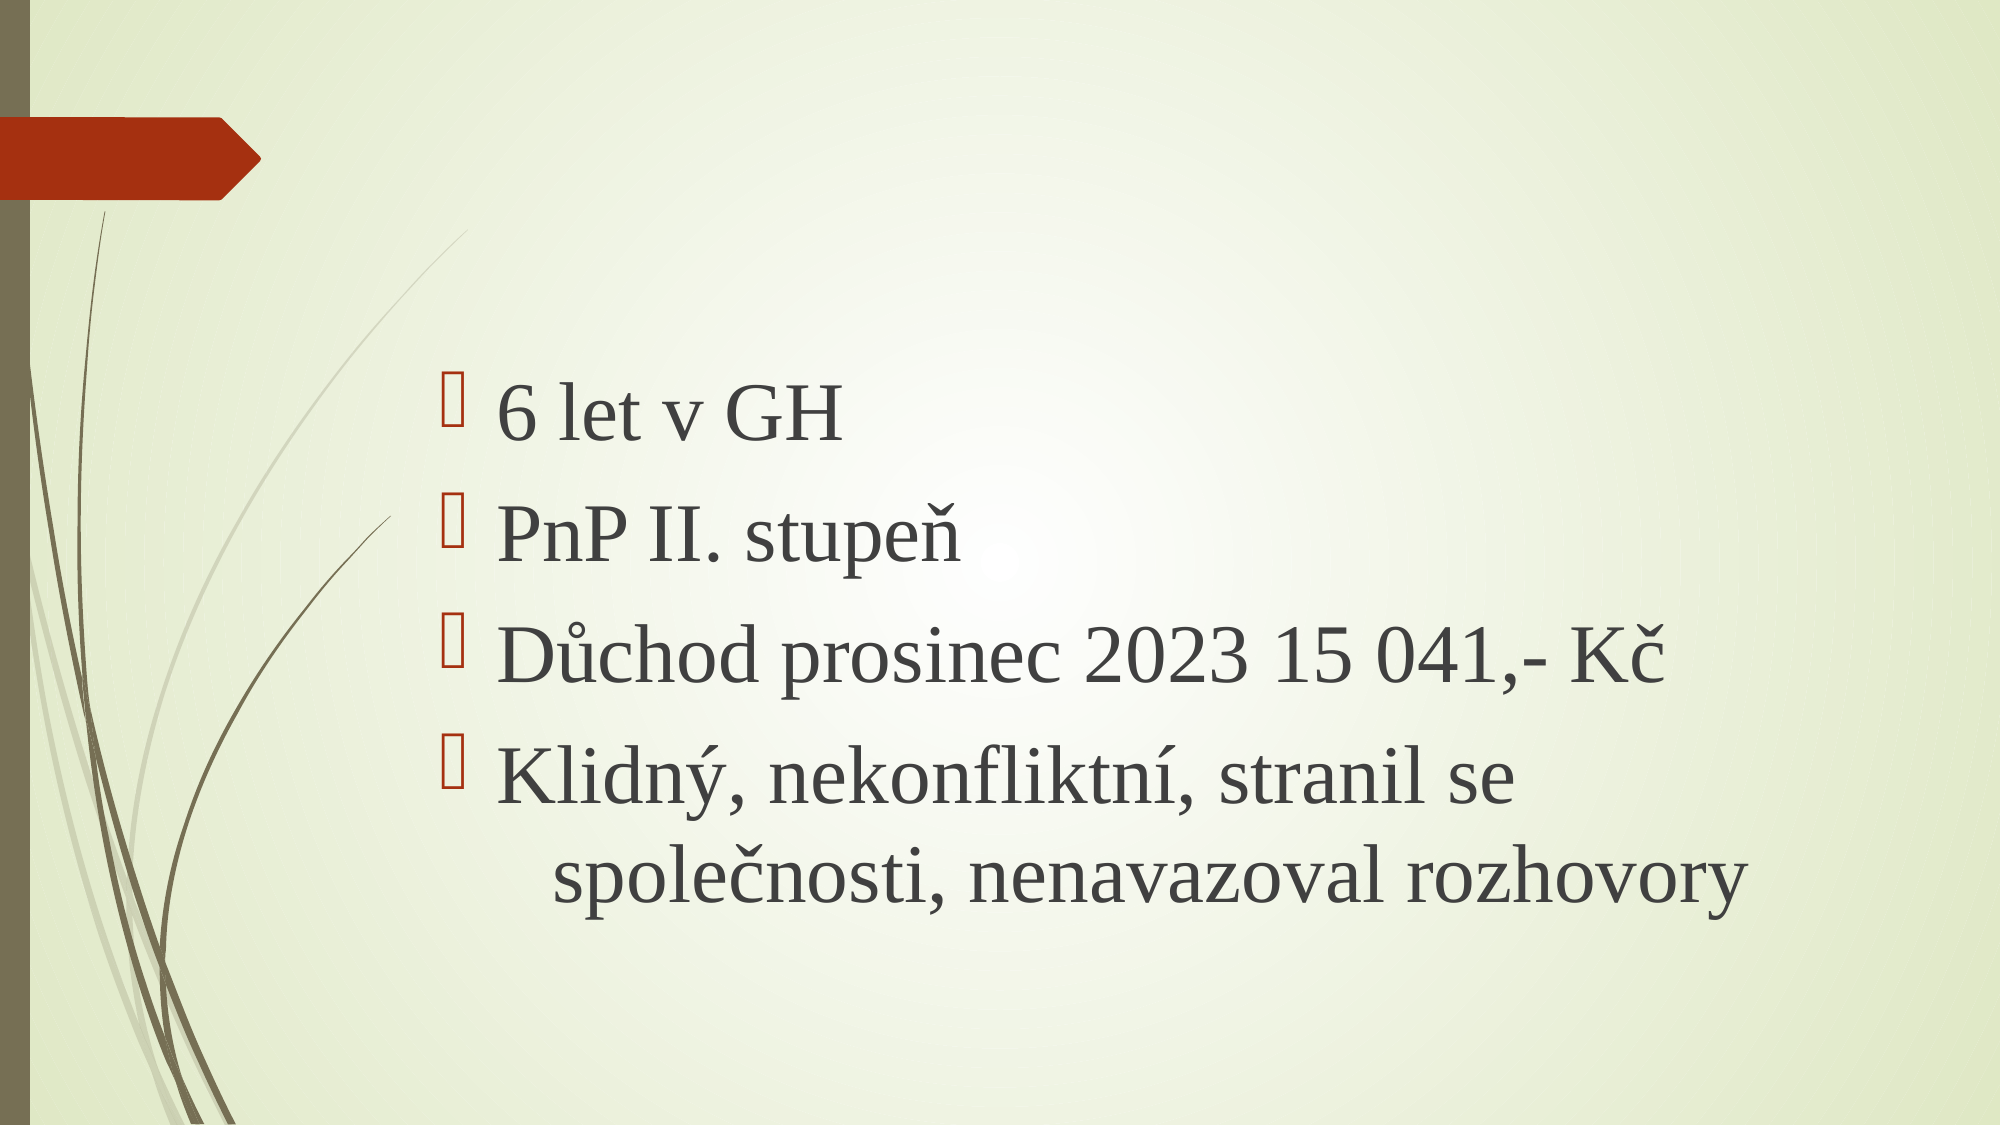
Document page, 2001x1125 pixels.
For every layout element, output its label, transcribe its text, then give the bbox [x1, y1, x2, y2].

list 6 let v GH PnP II. stupeň Důchod prosinec 2023 15 041,- Kč Klidný, nekonfliktní, stranil se společnosti, nenavazoval rozhovory [424, 350, 1888, 970]
